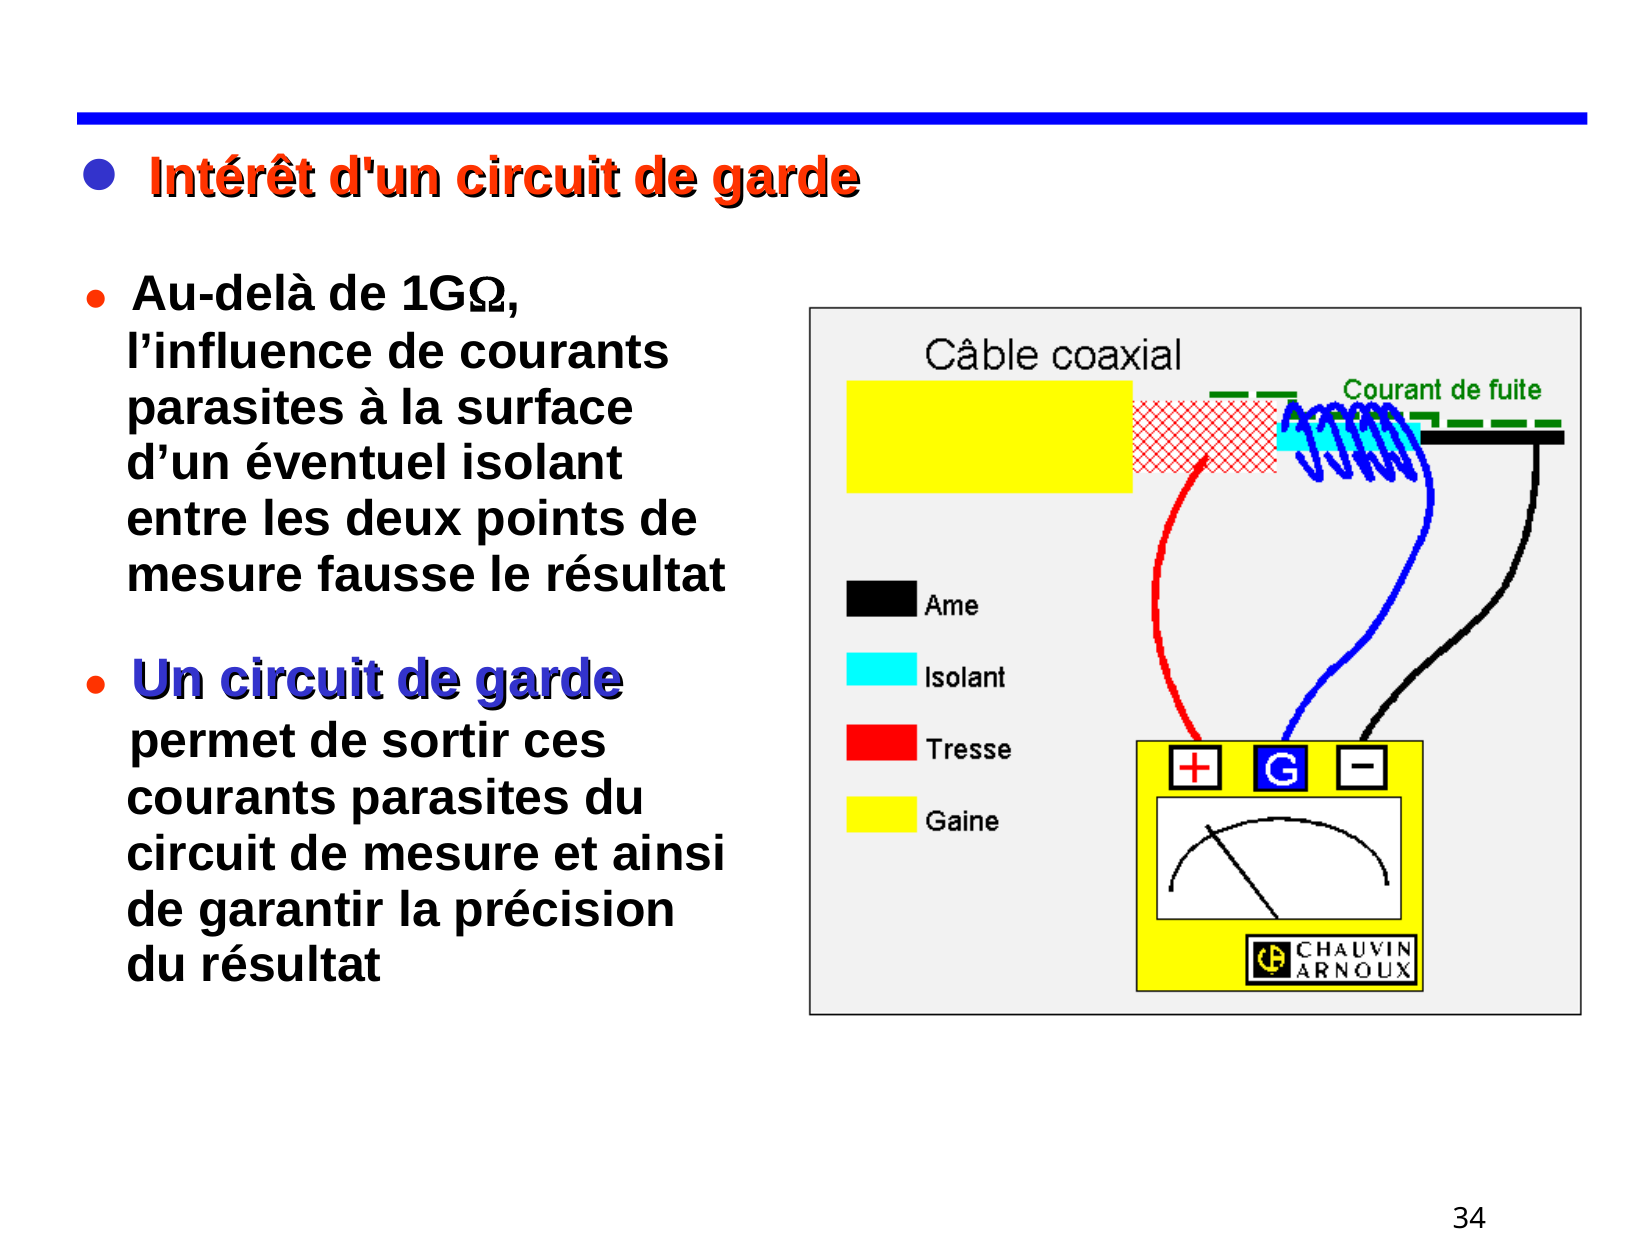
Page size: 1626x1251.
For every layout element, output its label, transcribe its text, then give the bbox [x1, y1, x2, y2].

text_box  Intérêt d'un circuit de garde [62, 137, 1551, 215]
chart [800, 298, 1596, 1026]
text_box  Au-delà de 1G, l’influence de courants parasites à la surface d’un éventuel isolant entre les deux points de mesure fausse le résultat  Un circuit de garde permet de sortir ces courants parasites du circuit de mesure et ainsi de garantir la précision du résultat [67, 249, 763, 1001]
